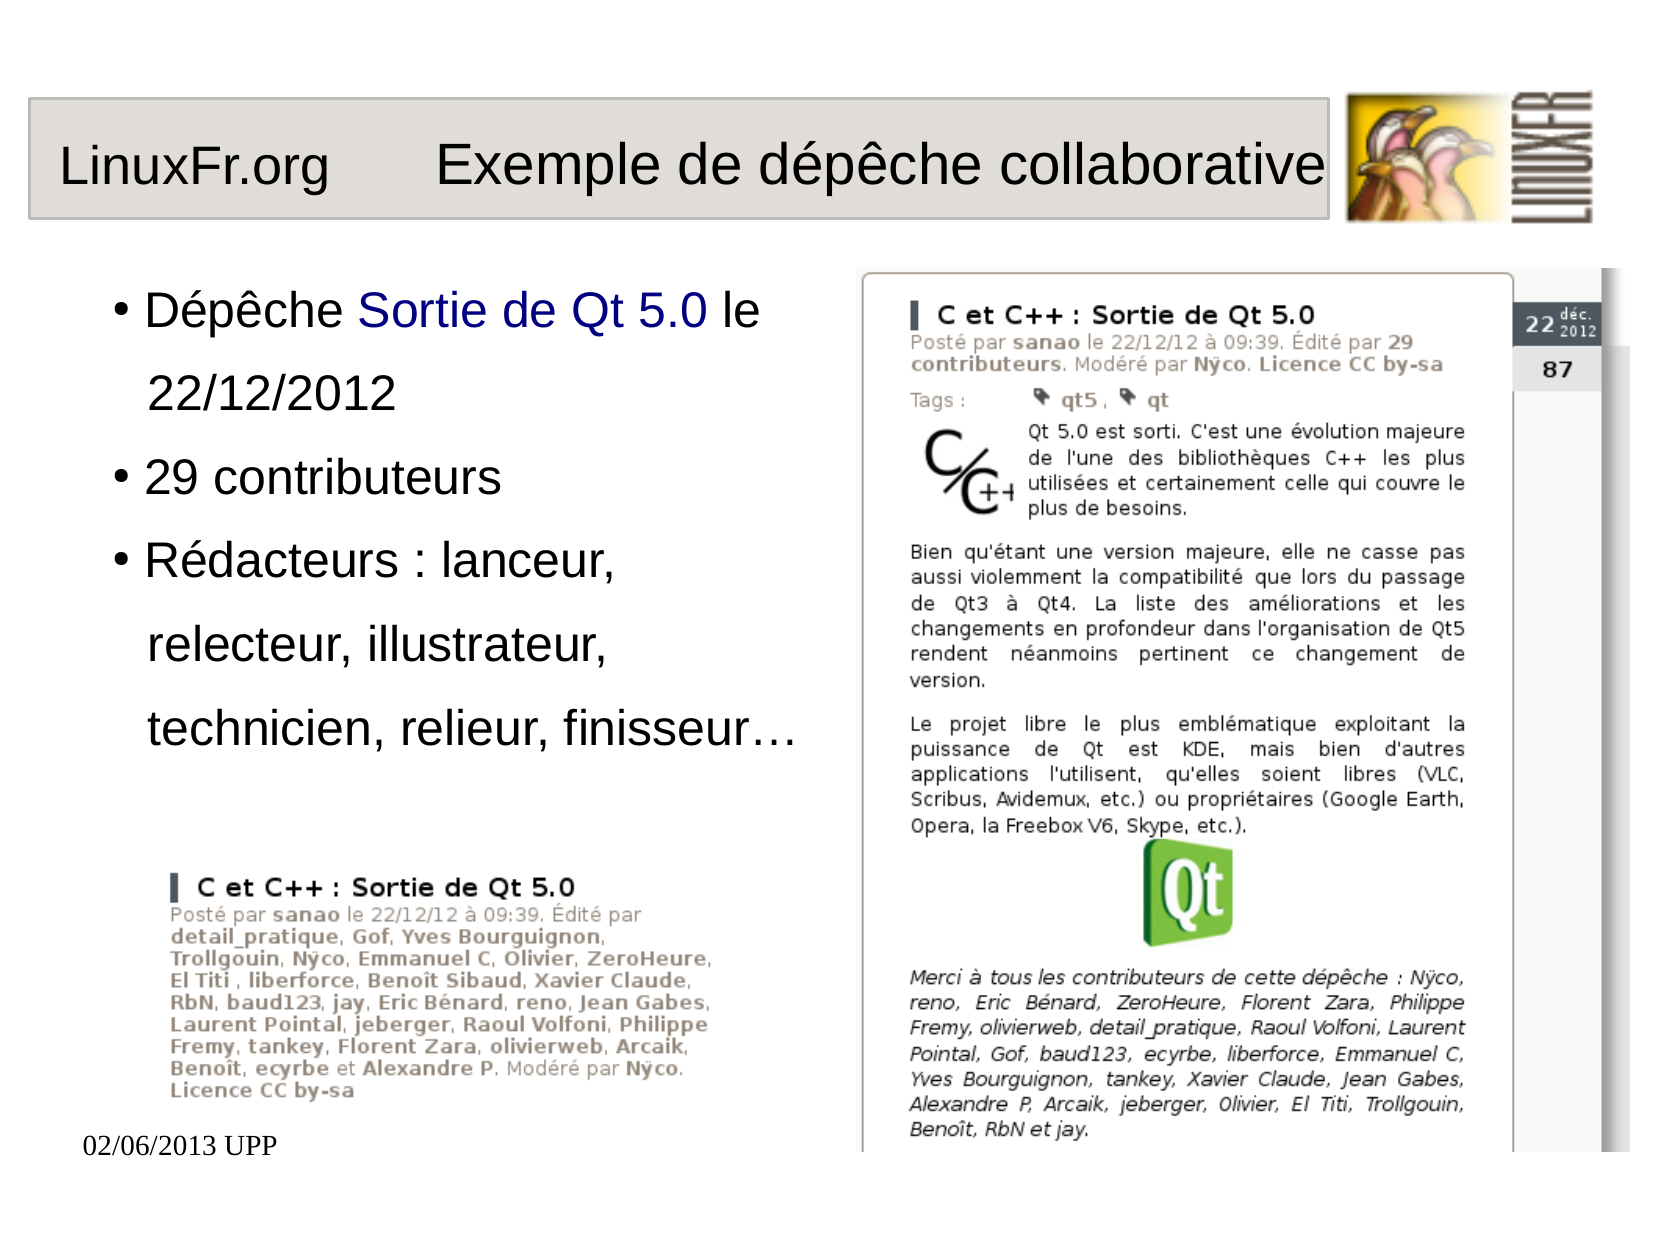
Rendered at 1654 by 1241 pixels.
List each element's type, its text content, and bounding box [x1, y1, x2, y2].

text_box Dépêche Sortie de Qt 5.0 le 22/12/2012 29 contributeurs Rédacteurs : lanceur, relecteur, illustrateur, technicien, relieur, finisseur… [76, 253, 827, 1063]
picture [1341, 88, 1601, 229]
picture [856, 268, 1630, 1152]
title LinuxFr.org Exemple de dépêche collaborative [29, 98, 1329, 219]
picture [147, 856, 726, 1110]
